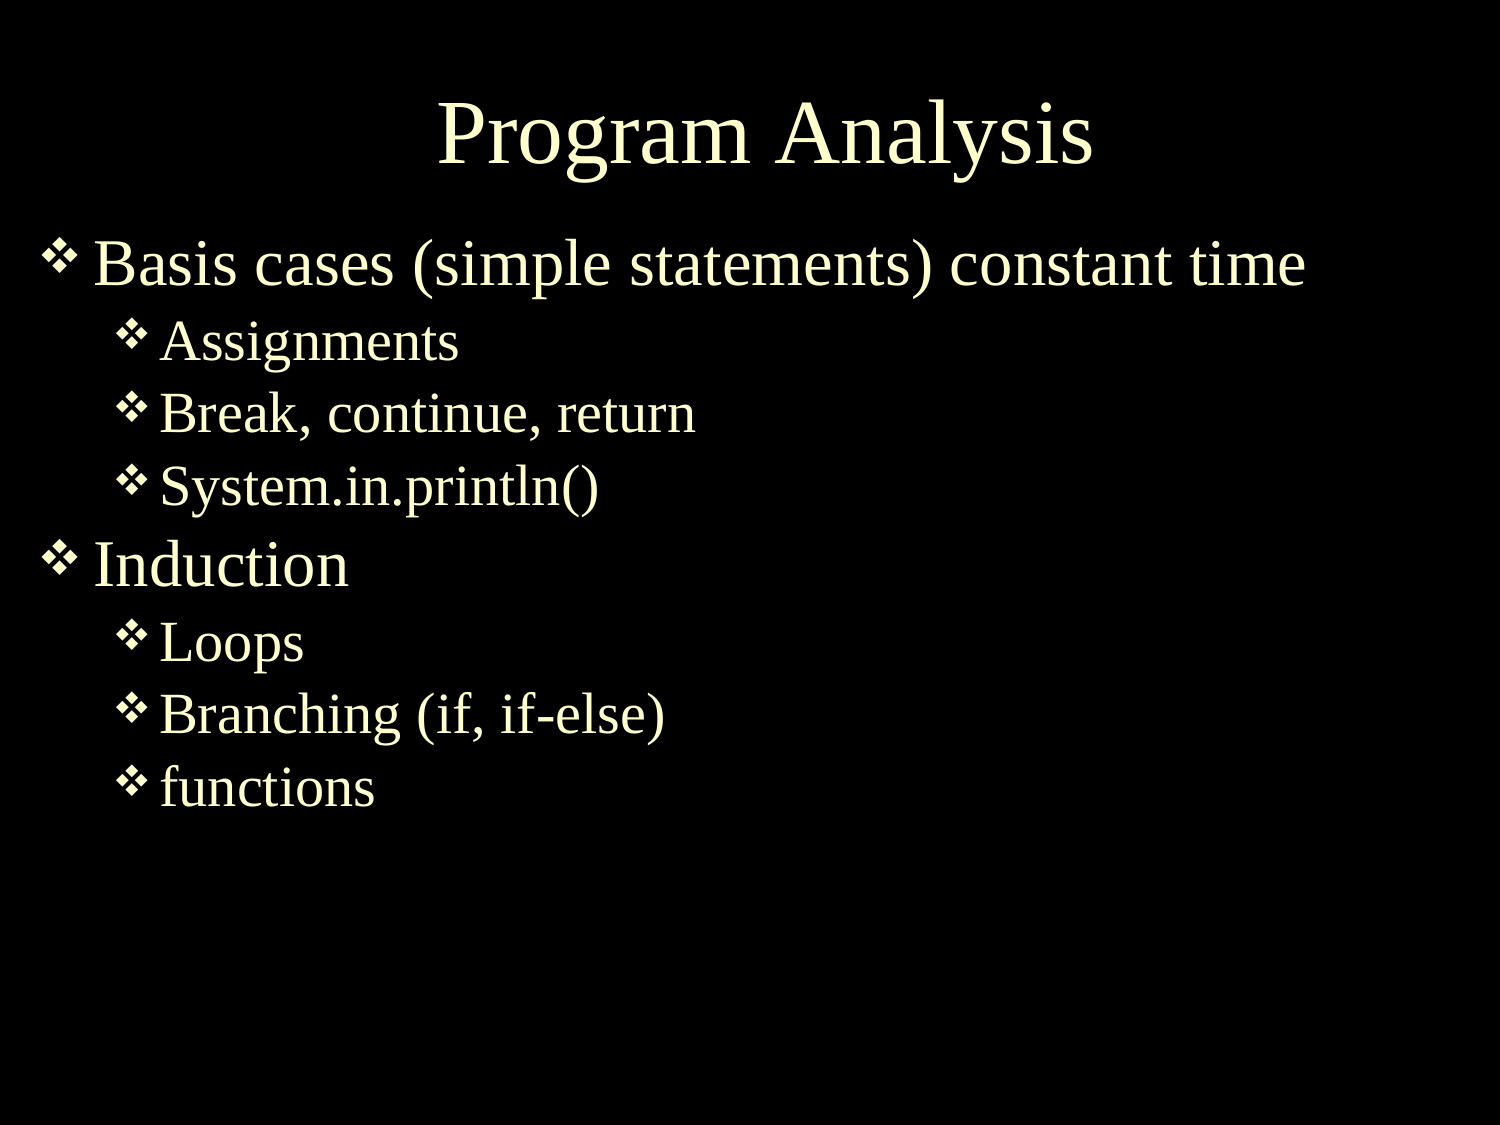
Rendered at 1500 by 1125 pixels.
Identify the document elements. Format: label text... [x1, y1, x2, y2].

list Basis cases (simple statements) constant time Assignments Break, continue, return System.in.println() Induction Loops Branching (if, if-else) functions [22, 224, 1482, 1077]
title Program Analysis [37, 37, 1496, 228]
